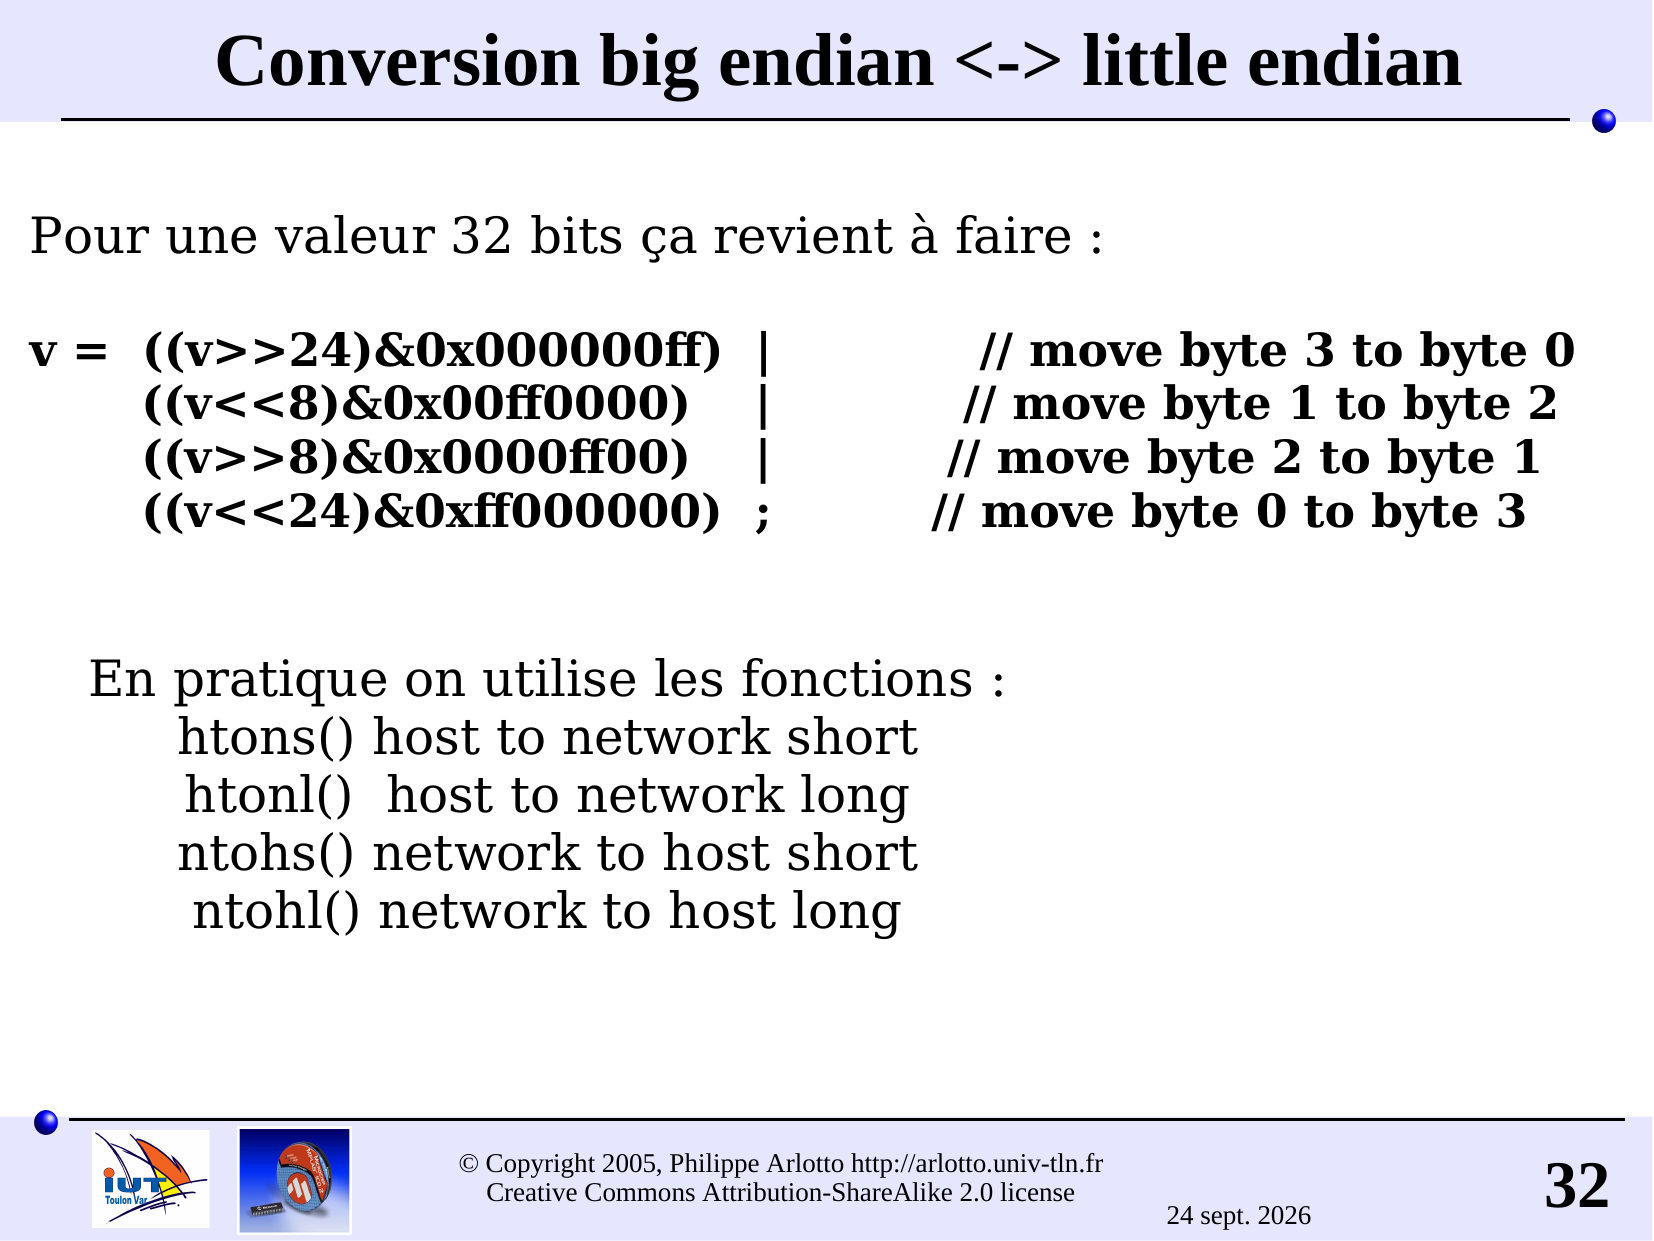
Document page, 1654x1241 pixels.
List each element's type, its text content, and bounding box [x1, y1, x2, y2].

text_box Pour une valeur 32 bits ça revient à faire : v = ((v>>24)&0x000000ff) | // move byte 3 to byte 0 ((v<<8)&0x00ff0000) | // move byte 1 to byte 2 ((v>>8)&0x0000ff00) | // move byte 2 to byte 1 ((v<<24)&0xff000000) ; // move byte 0 to byte 3 [29, 206, 1625, 539]
title Conversion big endian <-> little endian [95, 11, 1585, 110]
picture [237, 1126, 352, 1235]
text_box En pratique on utilise les fonctions : htons() host to network short htonl() host to network long ntohs() network to host short ntohl() network to host long [88, 649, 1359, 941]
